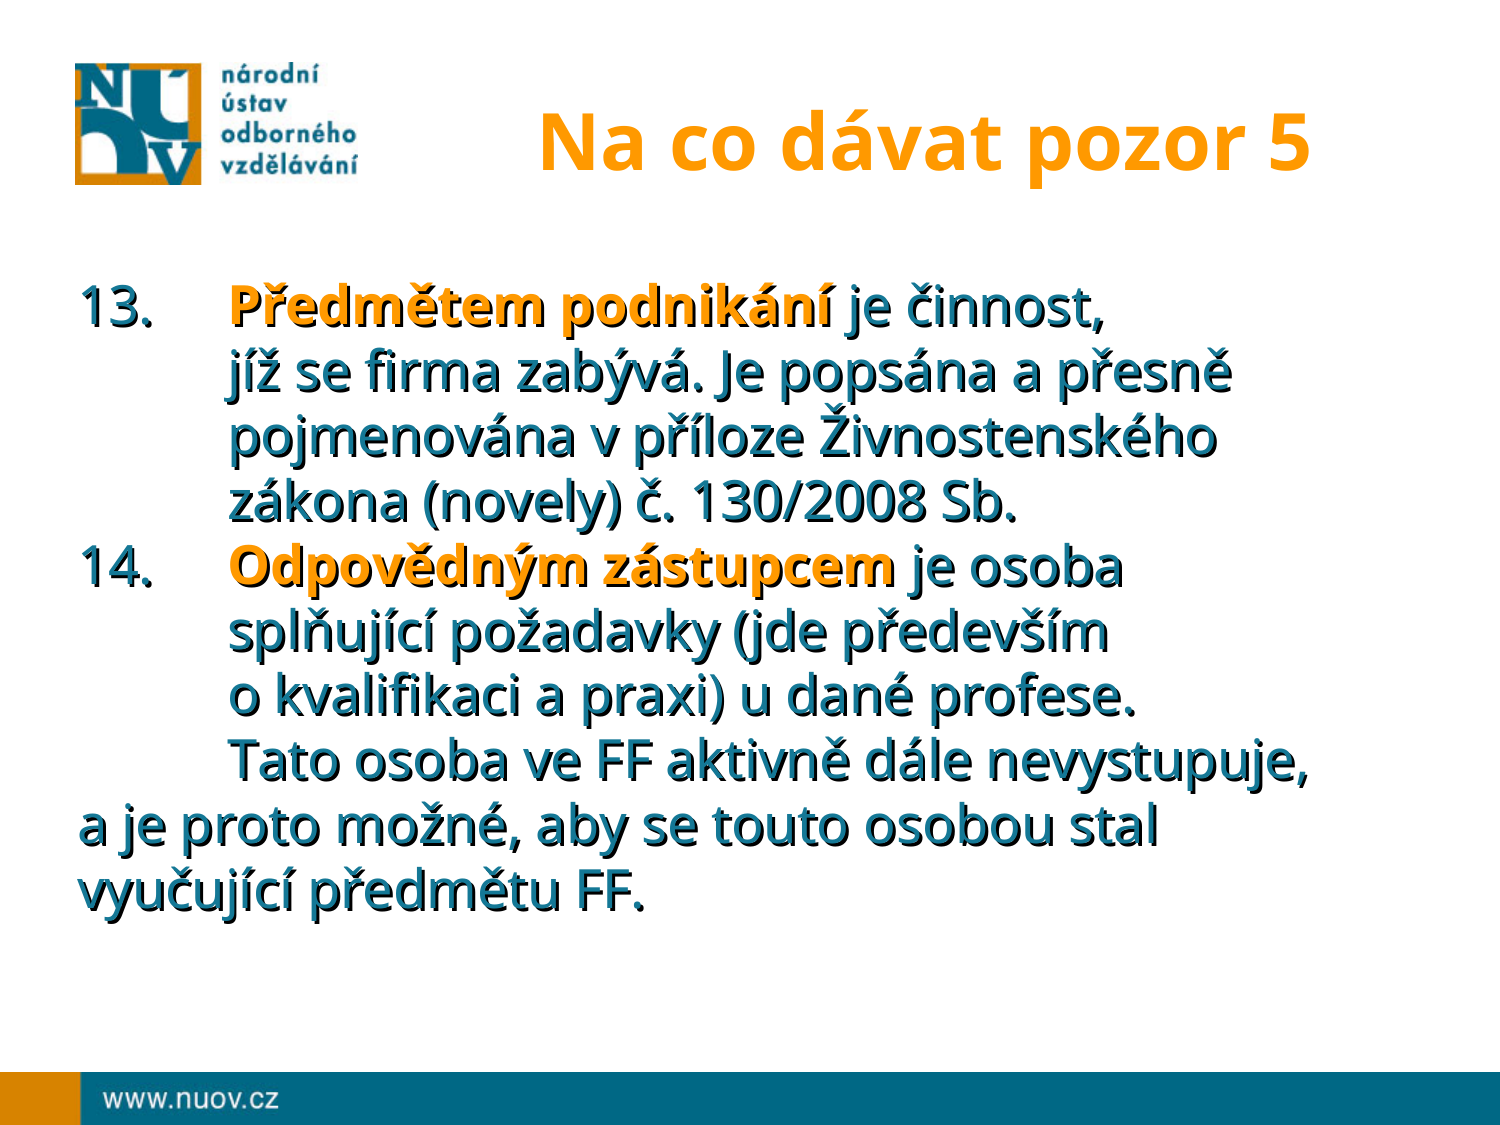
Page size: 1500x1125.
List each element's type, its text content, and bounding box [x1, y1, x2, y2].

text_box [75, 62, 358, 185]
text_box 13. Předmětem podnikání je činnost, jíž se firma zabývá. Je popsána a přesně pojmenována v příloze Živnostenského zákona (novely) č. 130/2008 Sb. 14. Odpovědným zástupcem je osoba splňující požadavky (jde především o kvalifikaci a praxi) u dané profese. Tato osoba ve FF aktivně dále nevystupuje, a je proto možné, aby se touto osobou stal vyučující předmětu FF. [62, 262, 1450, 928]
text_box [0, 1072, 1500, 1125]
title Na co dávat pozor 5 [424, 45, 1425, 233]
